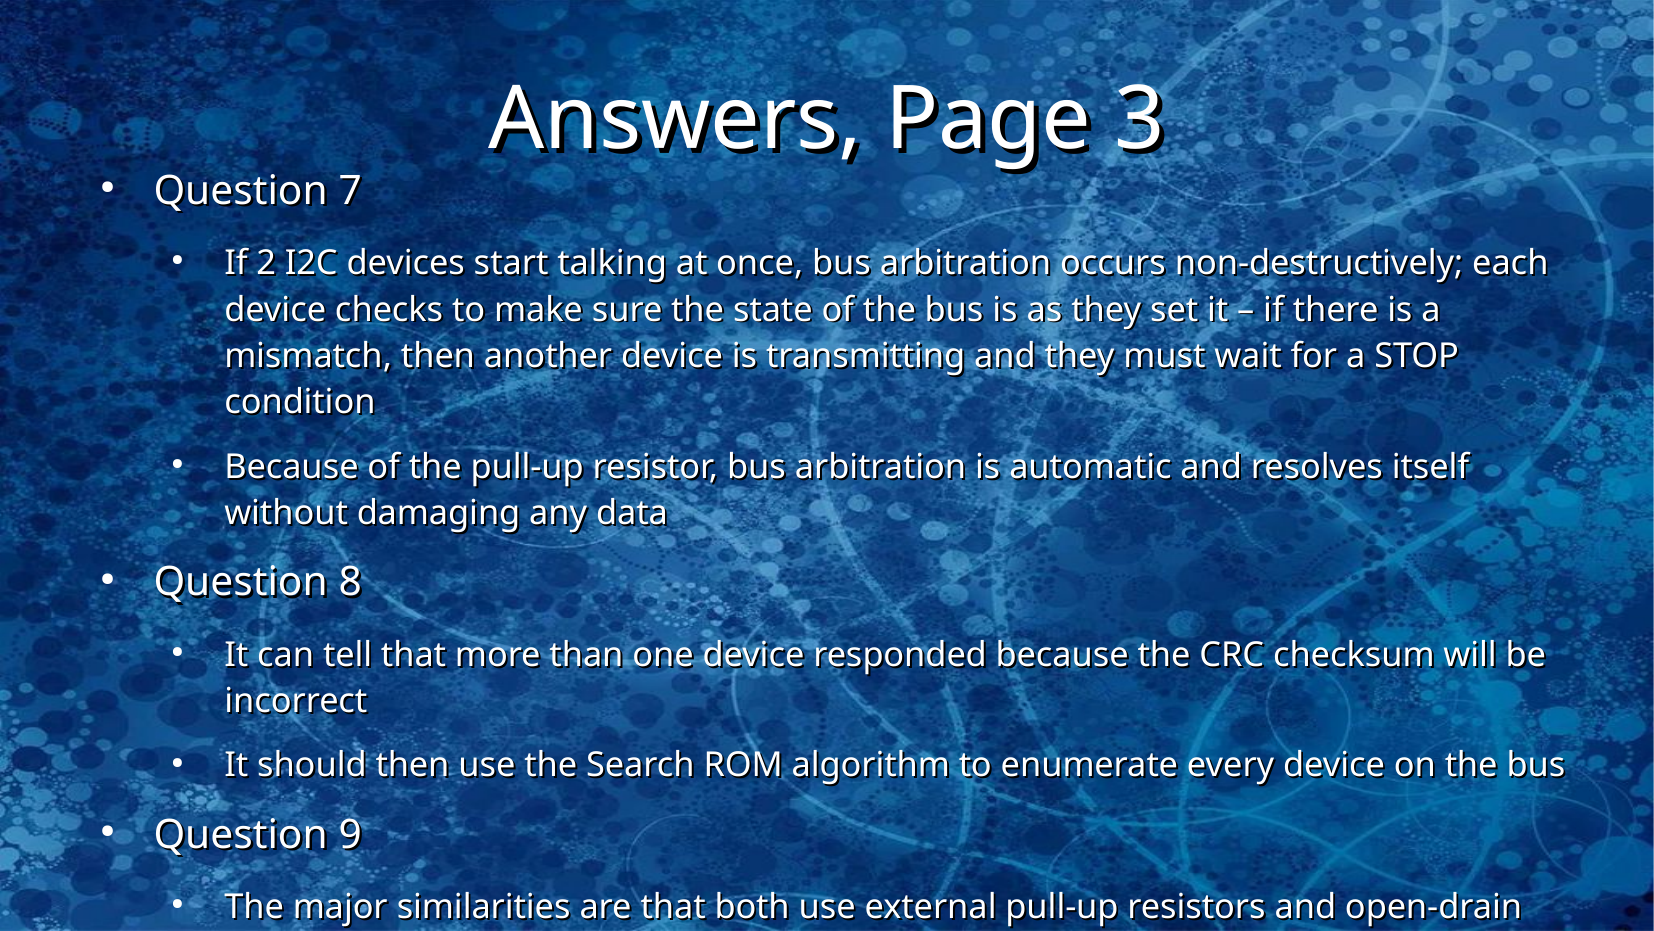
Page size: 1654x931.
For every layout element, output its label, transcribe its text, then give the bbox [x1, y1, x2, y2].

list Question 7 If 2 I2C devices start talking at once, bus arbitration occurs non-destructively; each device checks to make sure the state of the bus is as they set it – if there is a mismatch, then another device is transmitting and they must wait for a STOP condition Because of the pull-up resistor, bus arbitration is automatic and resolves itself without damaging any data Question 8 It can tell that more than one device responded because the CRC checksum will be incorrect It should then use the Search ROM algorithm to enumerate every device on the bus Question 9 The major similarities are that both use external pull-up resistors and open-drain outputs to control the bus Too much capacitance will slow bus communication down; it can be corrected with a stronger pull-up resistor [82, 160, 1571, 931]
picture [0, 0, 1654, 931]
title Answers, Page 3 [82, 37, 1571, 160]
